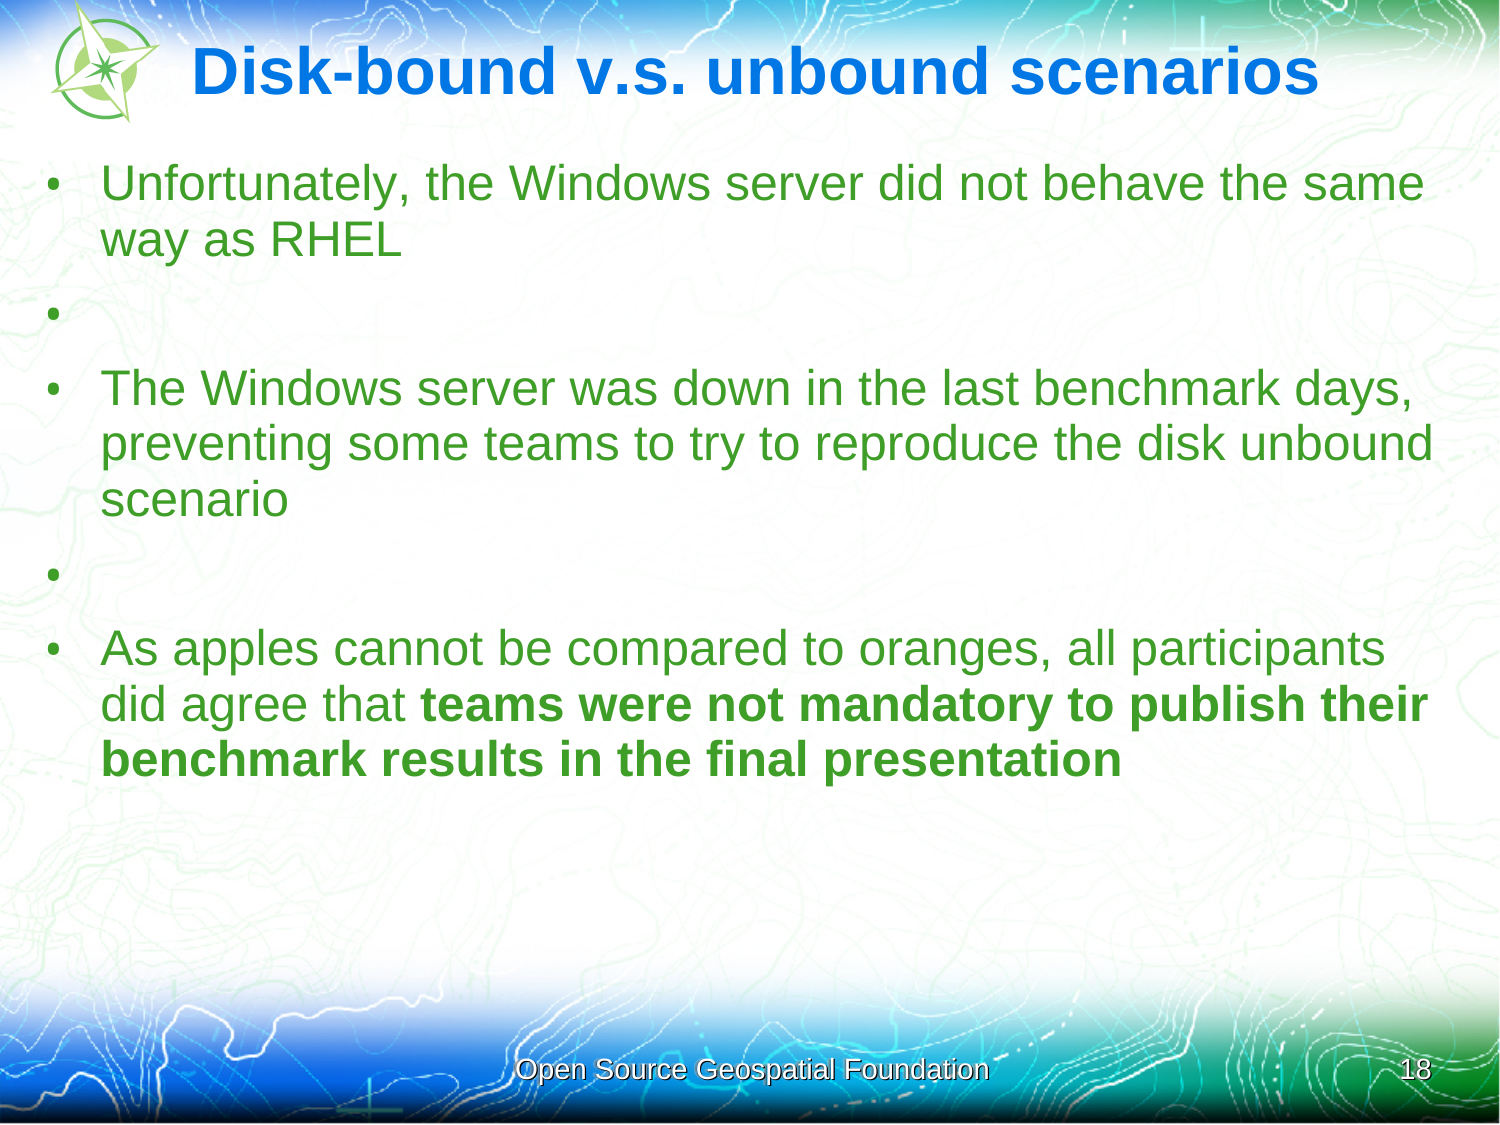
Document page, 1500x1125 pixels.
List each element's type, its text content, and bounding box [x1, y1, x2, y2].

list Unfortunately, the Windows server did not behave the same way as RHEL The Windows server was down in the last benchmark days, preventing some teams to try to reproduce the disk unbound scenario As apples cannot be compared to oranges, all participants did agree that teams were not mandatory to publish their benchmark results in the final presentation [29, 147, 1477, 891]
title Disk-bound v.s. unbound scenarios [177, 20, 1477, 122]
picture [0, 0, 1500, 1125]
